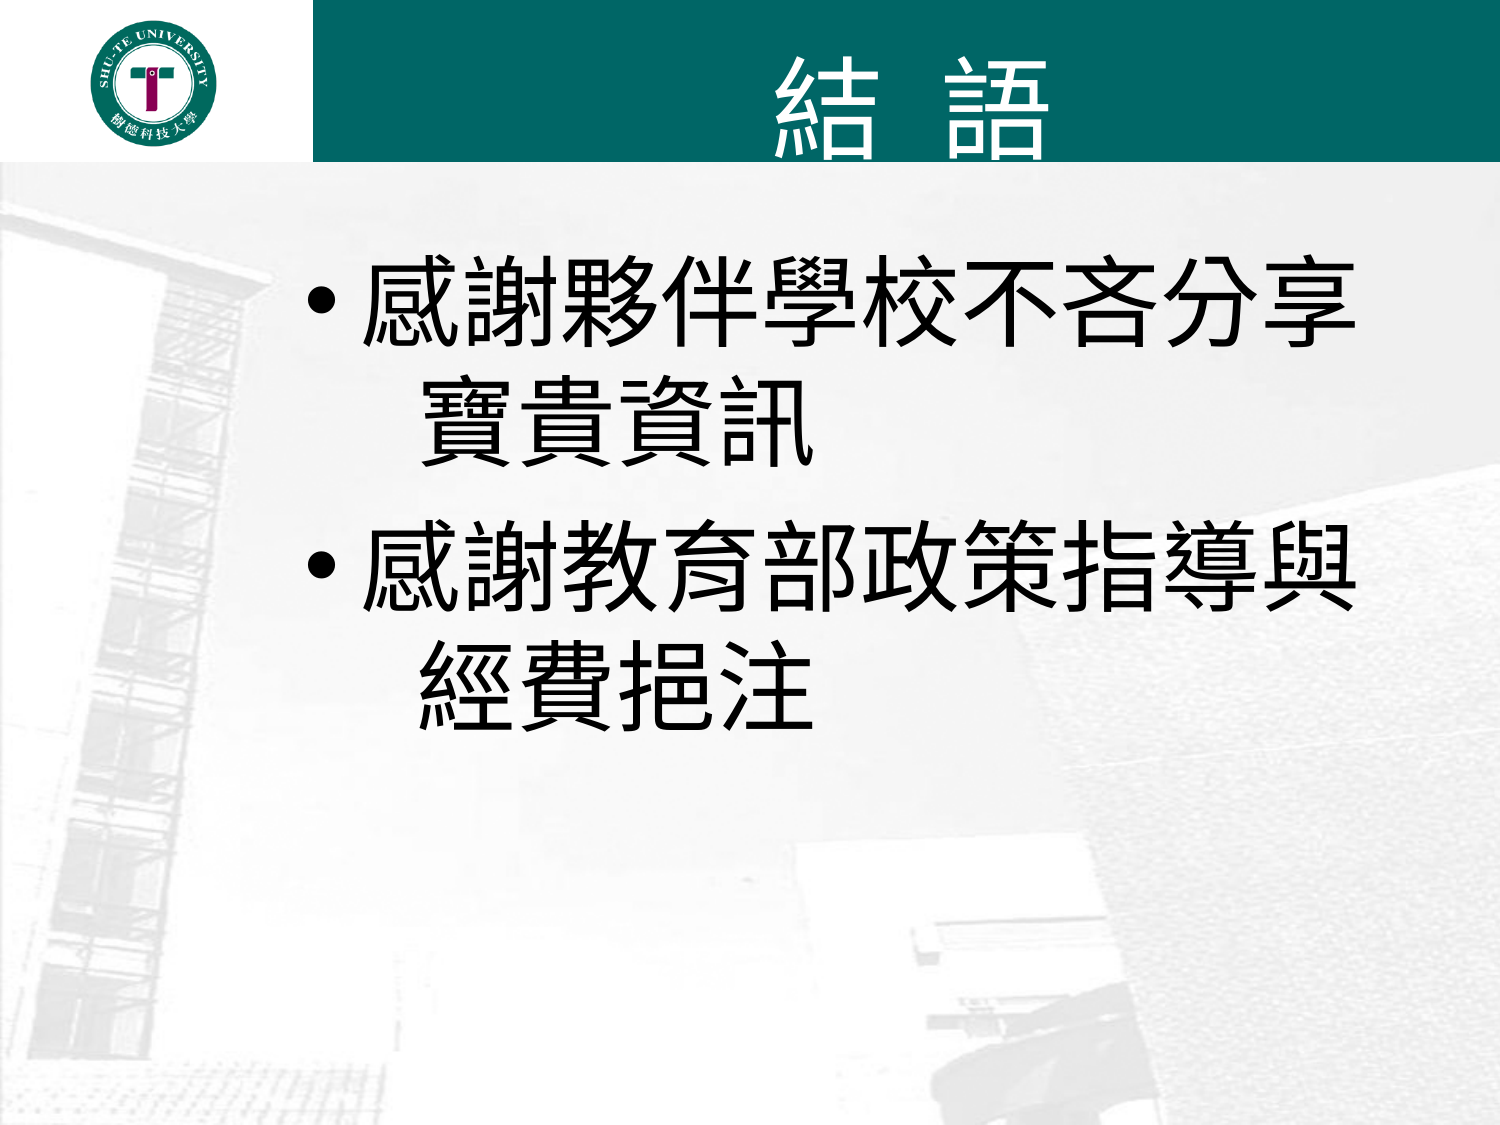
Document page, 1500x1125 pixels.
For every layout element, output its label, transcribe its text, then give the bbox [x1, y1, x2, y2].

list 感謝夥伴學校不吝分享寶貴資訊 感謝教育部政策指導與經費挹注 [289, 231, 1424, 975]
title 結 語 [324, 31, 1500, 161]
